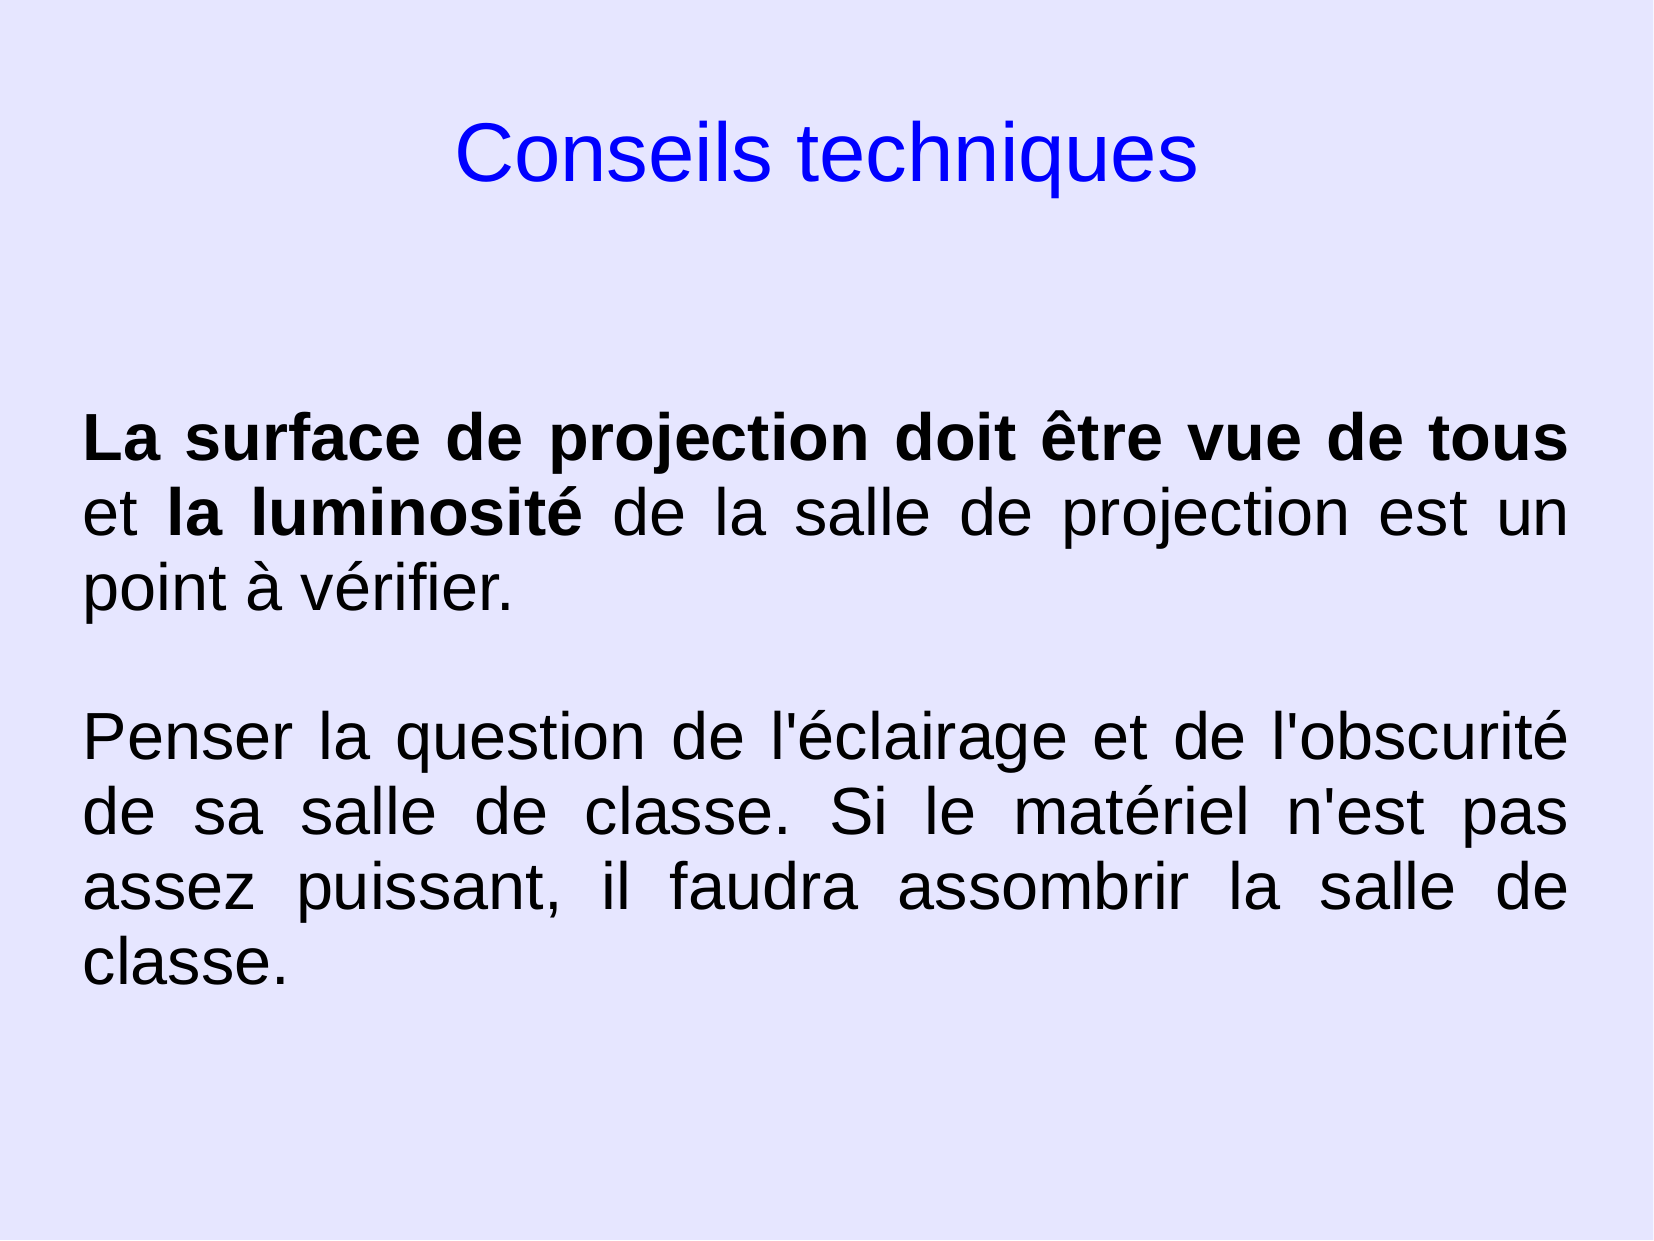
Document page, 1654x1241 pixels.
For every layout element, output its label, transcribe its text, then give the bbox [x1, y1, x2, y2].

title Conseils techniques [82, 56, 1571, 250]
subtitle La surface de projection doit être vue de tous et la luminosité de la salle de projection est un point à vérifier. Penser la question de l'éclairage et de l'obscurité de sa salle de classe. Si le matériel n'est pas assez puissant, il faudra assombrir la salle de classe. [82, 290, 1571, 1109]
